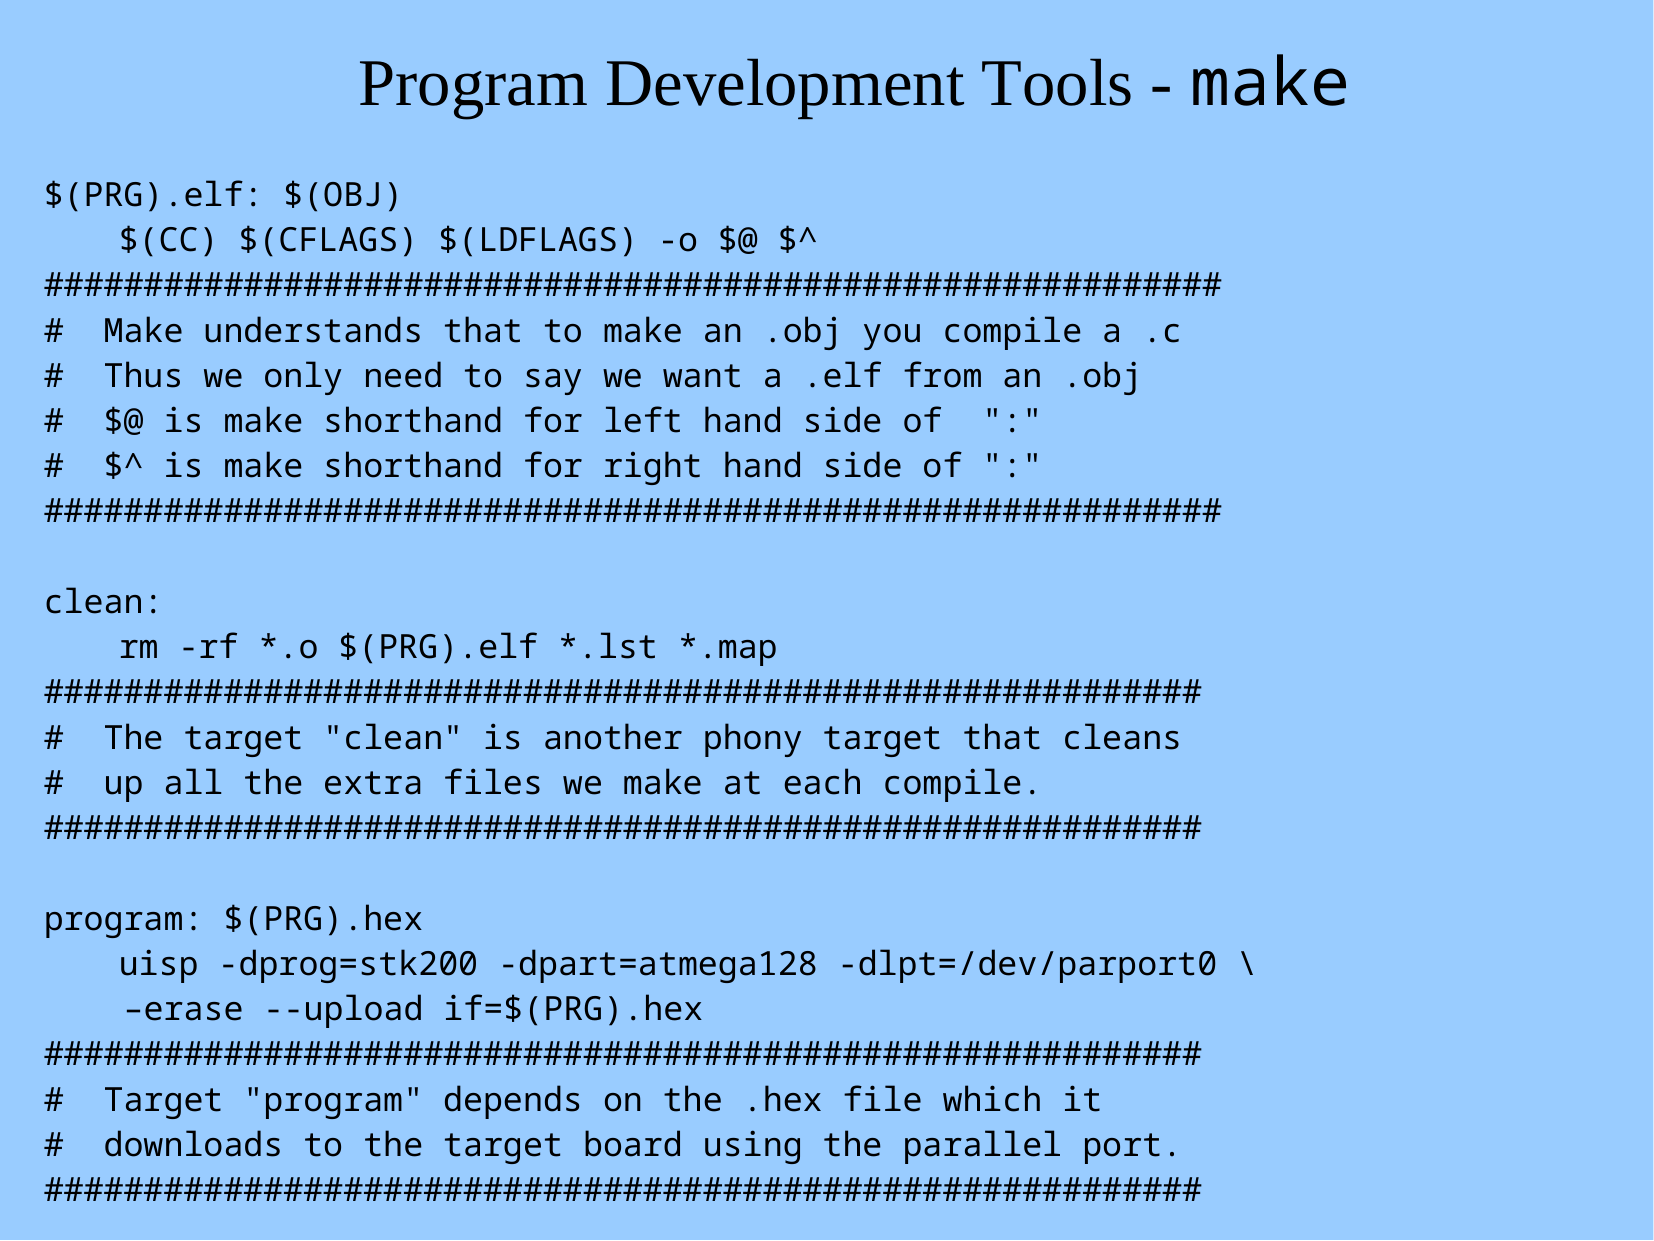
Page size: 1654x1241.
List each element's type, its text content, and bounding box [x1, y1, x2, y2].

text_box Program Development Tools - make [358, 34, 1352, 114]
text_box $(PRG).elf: $(OBJ) $(CC) $(CFLAGS) $(LDFLAGS) -o $@ $^ ########################################################### # Make understands that to make an .obj you compile a .c # Thus we only need to say we want a .elf from an .obj # $@ is make shorthand for left hand side of ":" # $^ is make shorthand for right hand side of ":" ########################################################### clean: rm -rf *.o $(PRG).elf *.lst *.map ########################################################## # The target "clean" is another phony target that cleans # up all the extra files we make at each compile. ########################################################## program: $(PRG).hex uisp -dprog=stk200 -dpart=atmega128 -dlpt=/dev/parport0 \ –erase --upload if=$(PRG).hex ########################################################## # Target "program" depends on the .hex file which it # downloads to the target board using the parallel port. ########################################################## [43, 170, 1582, 1172]
